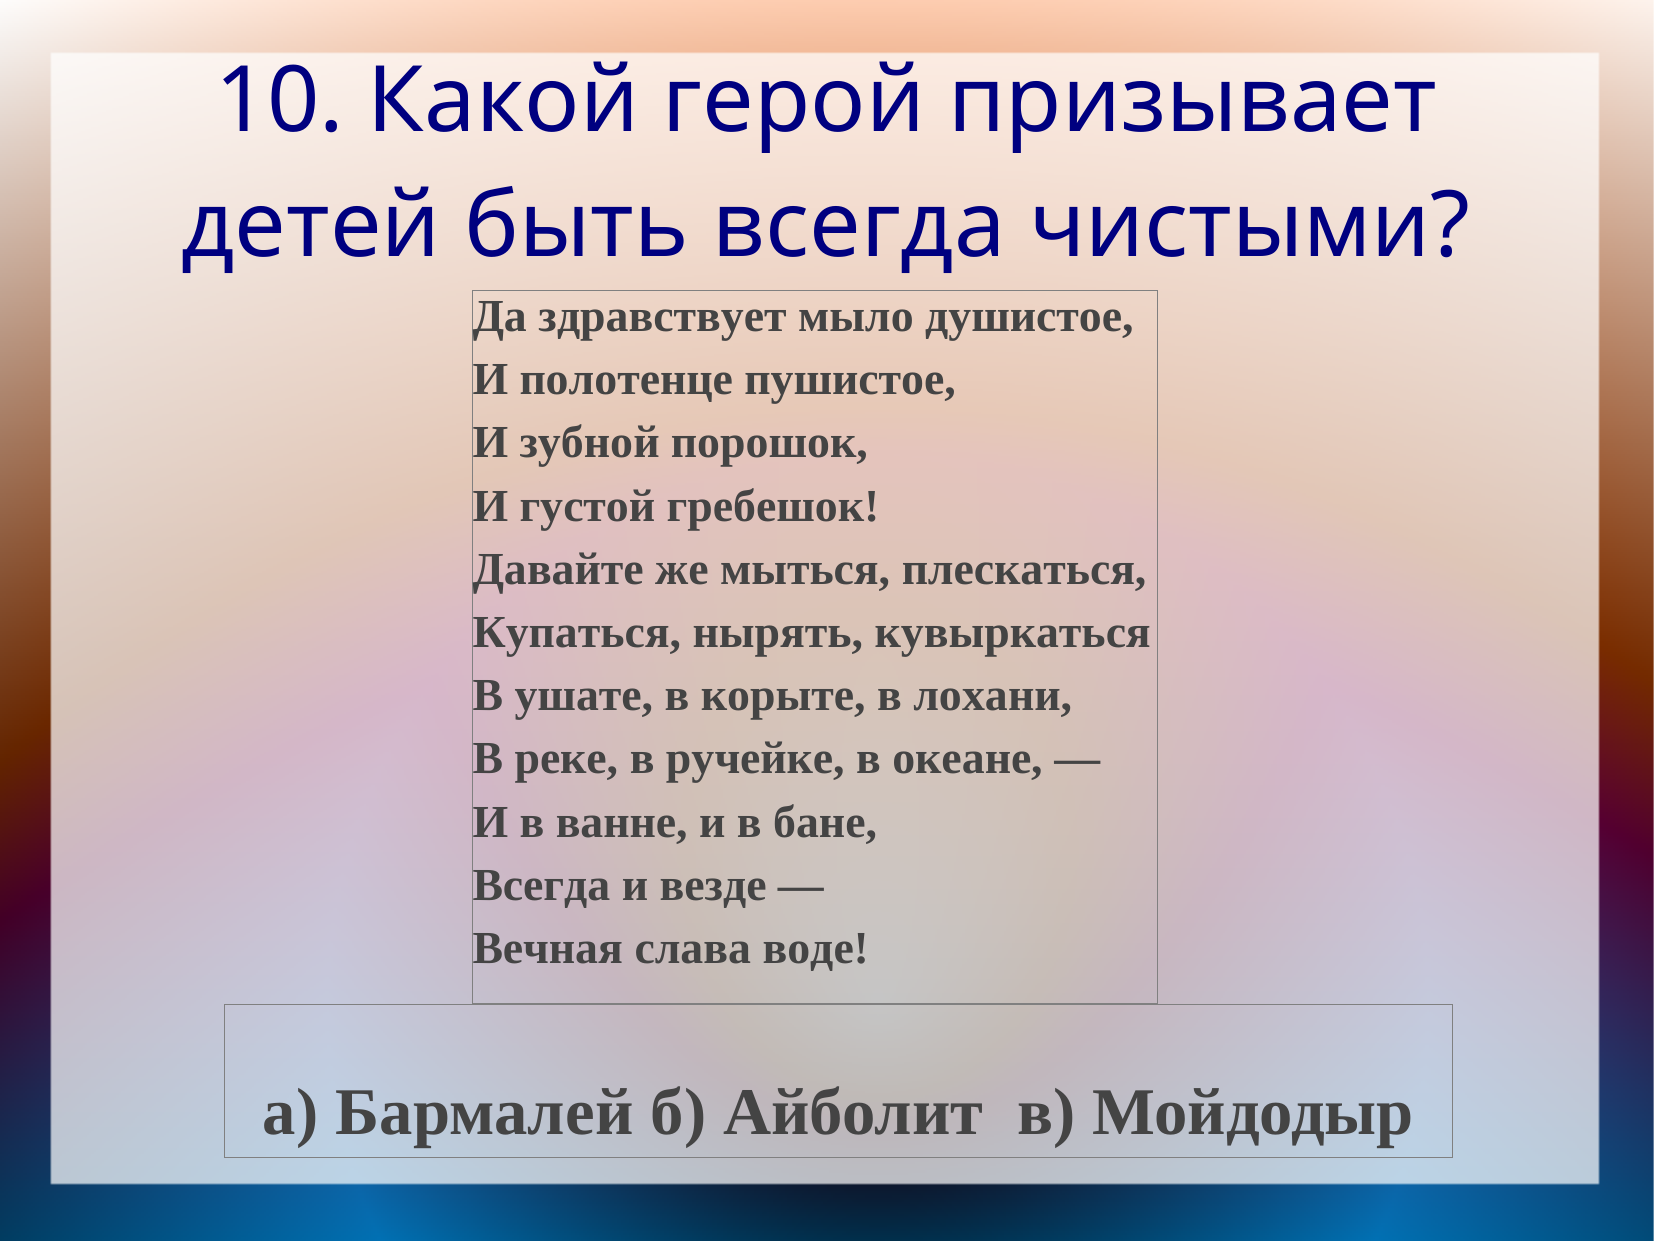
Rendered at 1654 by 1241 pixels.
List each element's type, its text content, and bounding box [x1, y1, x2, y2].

list Да здравствует мыло душистое, И полотенце пушистое, И зубной порошок, И густой гребешок! Давайте же мыться, плескаться, Купаться, нырять, кувыркаться В ушате, в корыте, в лохани, В реке, в ручейке, в океане, — И в ванне, и в бане, Всегда и везде — Вечная слава воде! [472, 290, 1158, 1004]
text_box а) Бармалей б) Айболит в) Мойдодыр [224, 1004, 1453, 1158]
picture [0, 0, 1654, 1241]
title 10. Какой герой призывает детей быть всегда чистыми? [82, 31, 1571, 287]
